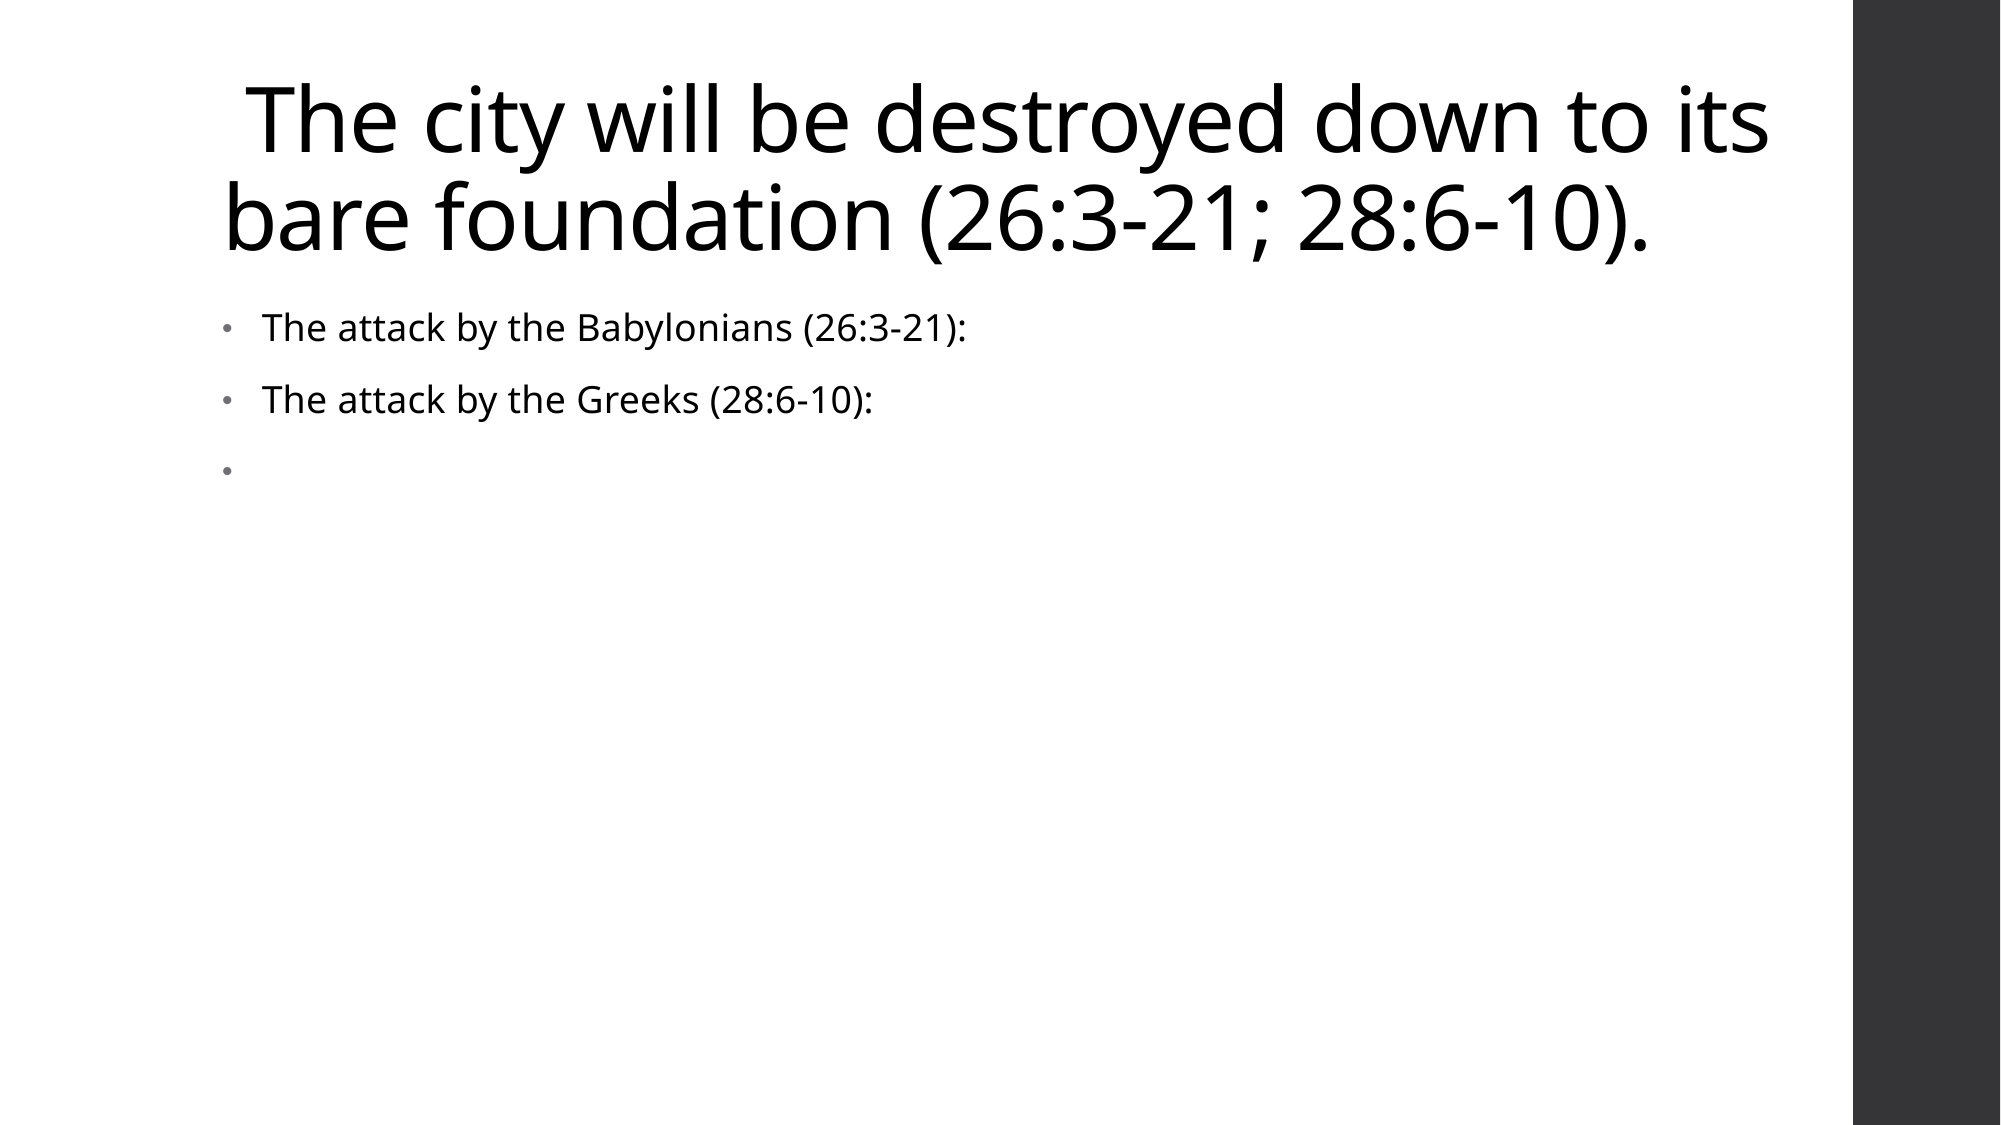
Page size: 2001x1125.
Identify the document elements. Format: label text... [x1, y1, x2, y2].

list The attack by the Babylonians (26:3-21): The attack by the Greeks (28:6-10): [206, 299, 1617, 1014]
title The city will be destroyed down to its bare foundation (26:3-21; 28:6-10). [206, 60, 1797, 278]
